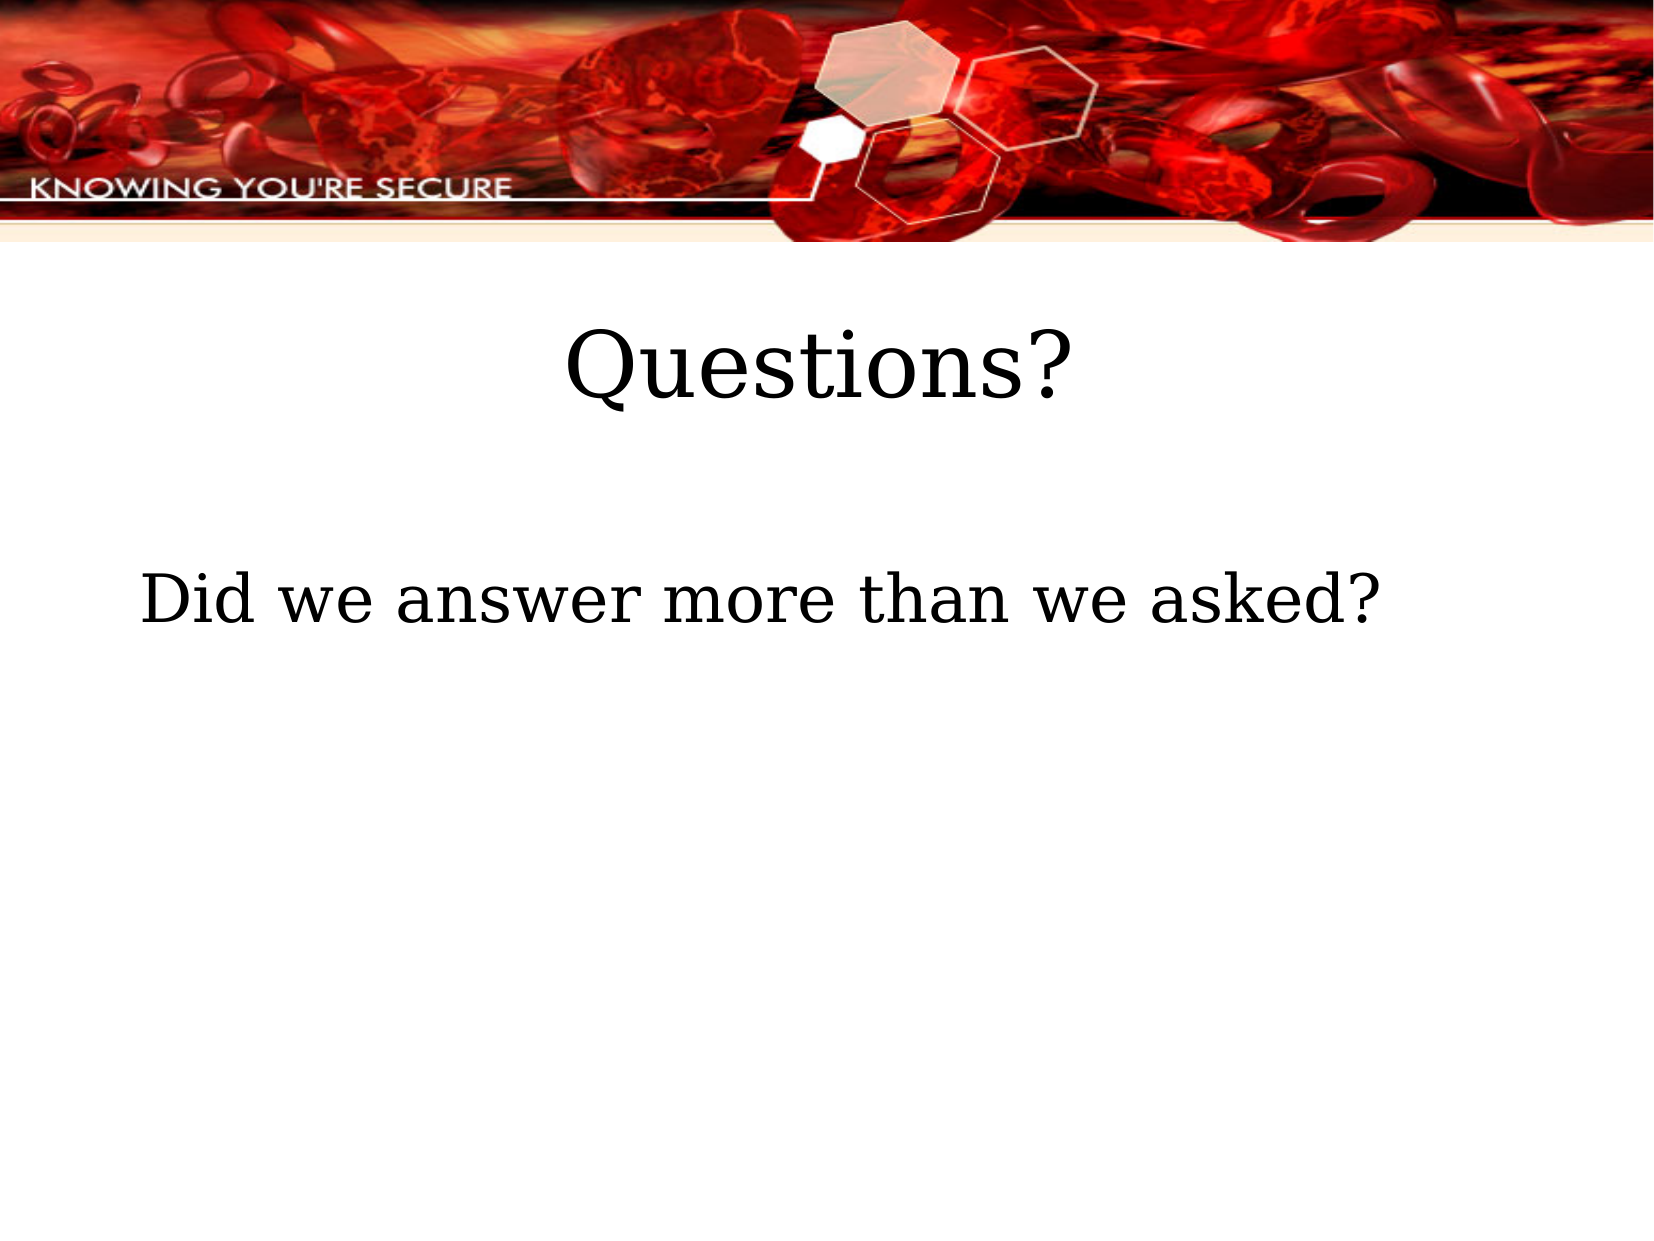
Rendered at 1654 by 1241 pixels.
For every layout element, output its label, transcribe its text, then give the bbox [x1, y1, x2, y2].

list Did we answer more than we asked? [121, 560, 1534, 1127]
title Questions? [113, 261, 1526, 470]
picture [0, 0, 1654, 242]
